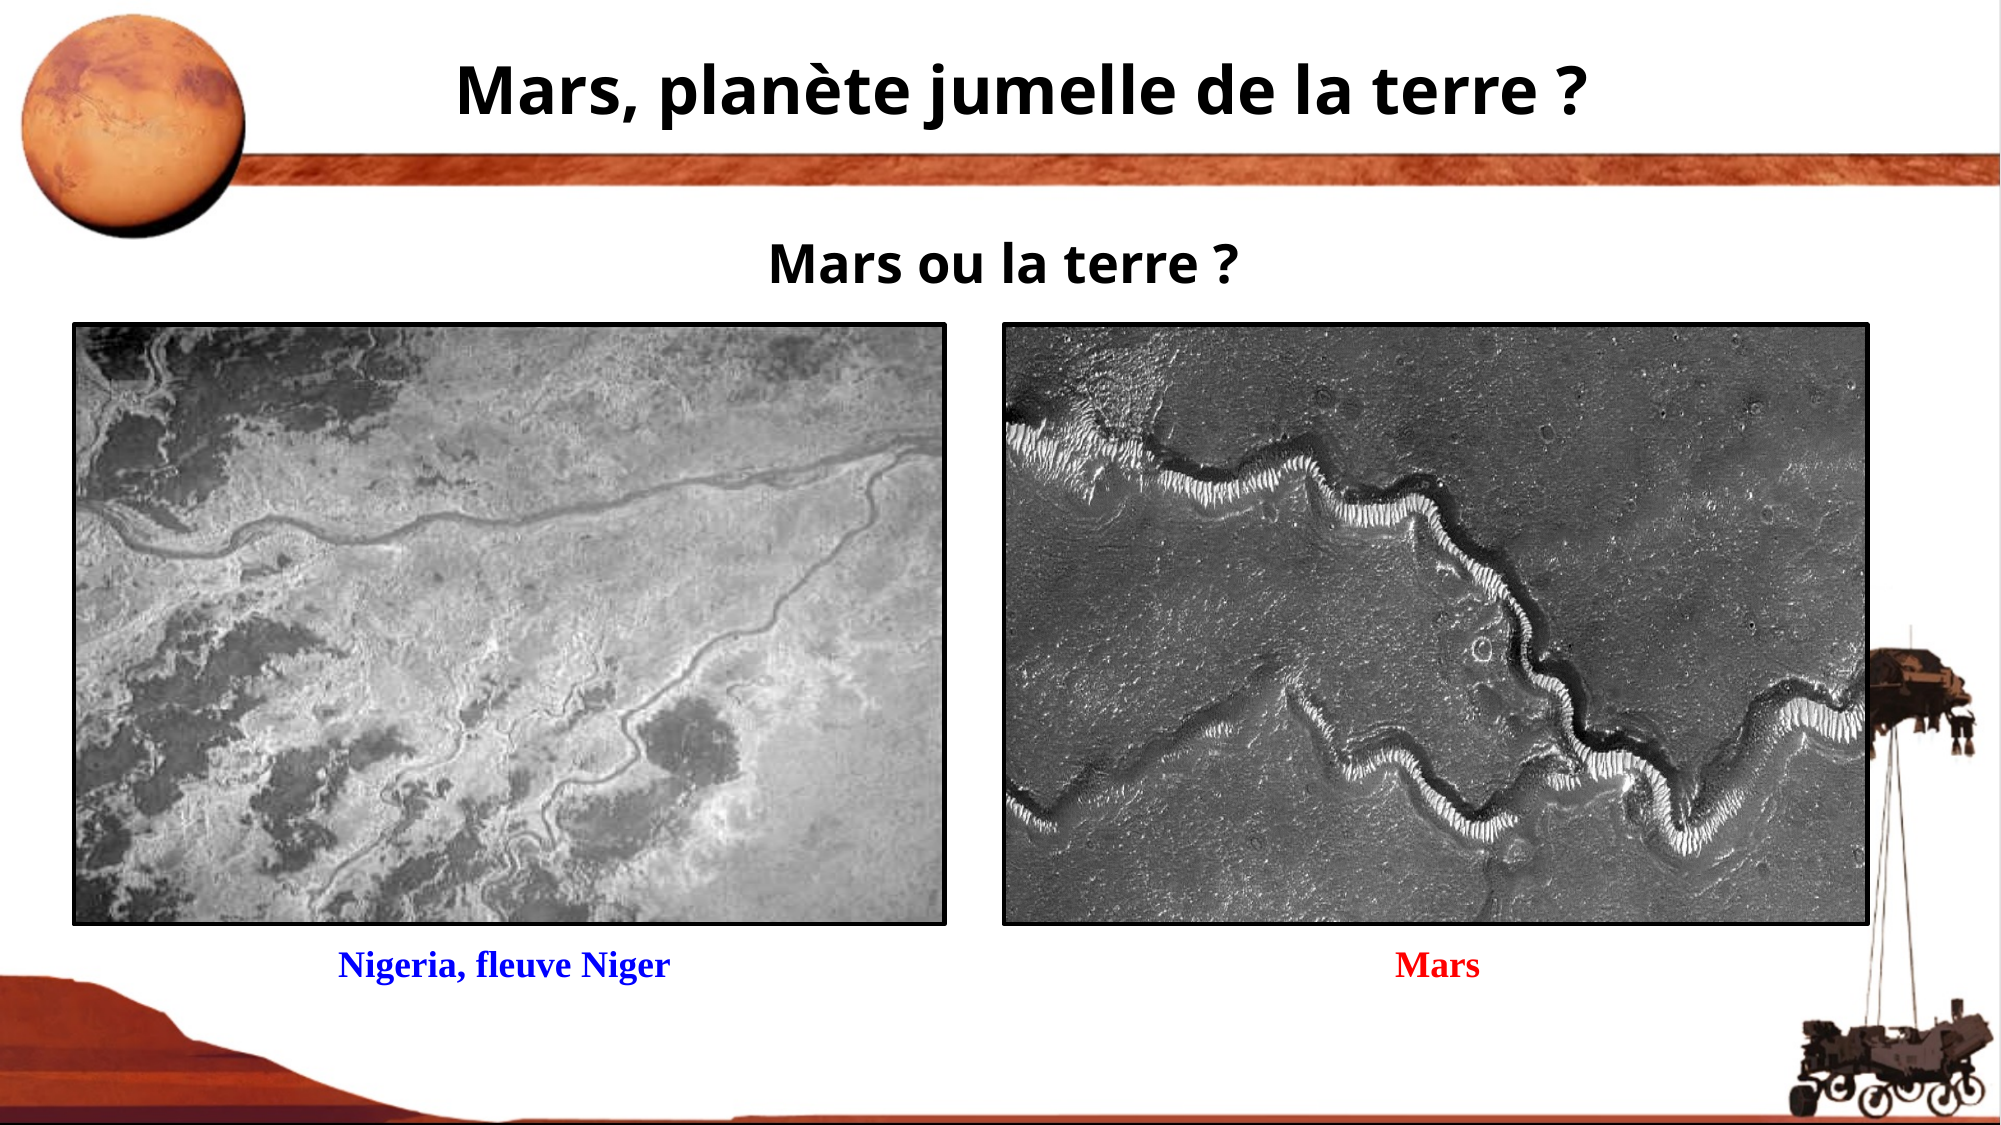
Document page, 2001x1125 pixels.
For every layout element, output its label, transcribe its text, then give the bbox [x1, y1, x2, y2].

text_box Nigeria, fleuve Niger [76, 933, 933, 989]
picture [0, 0, 2001, 1125]
text_box Mars [1009, 933, 1866, 989]
text_box Mars ou la terre ? [29, 221, 1978, 313]
text_box Mars, planète jumelle de la terre ? [253, 40, 1789, 149]
